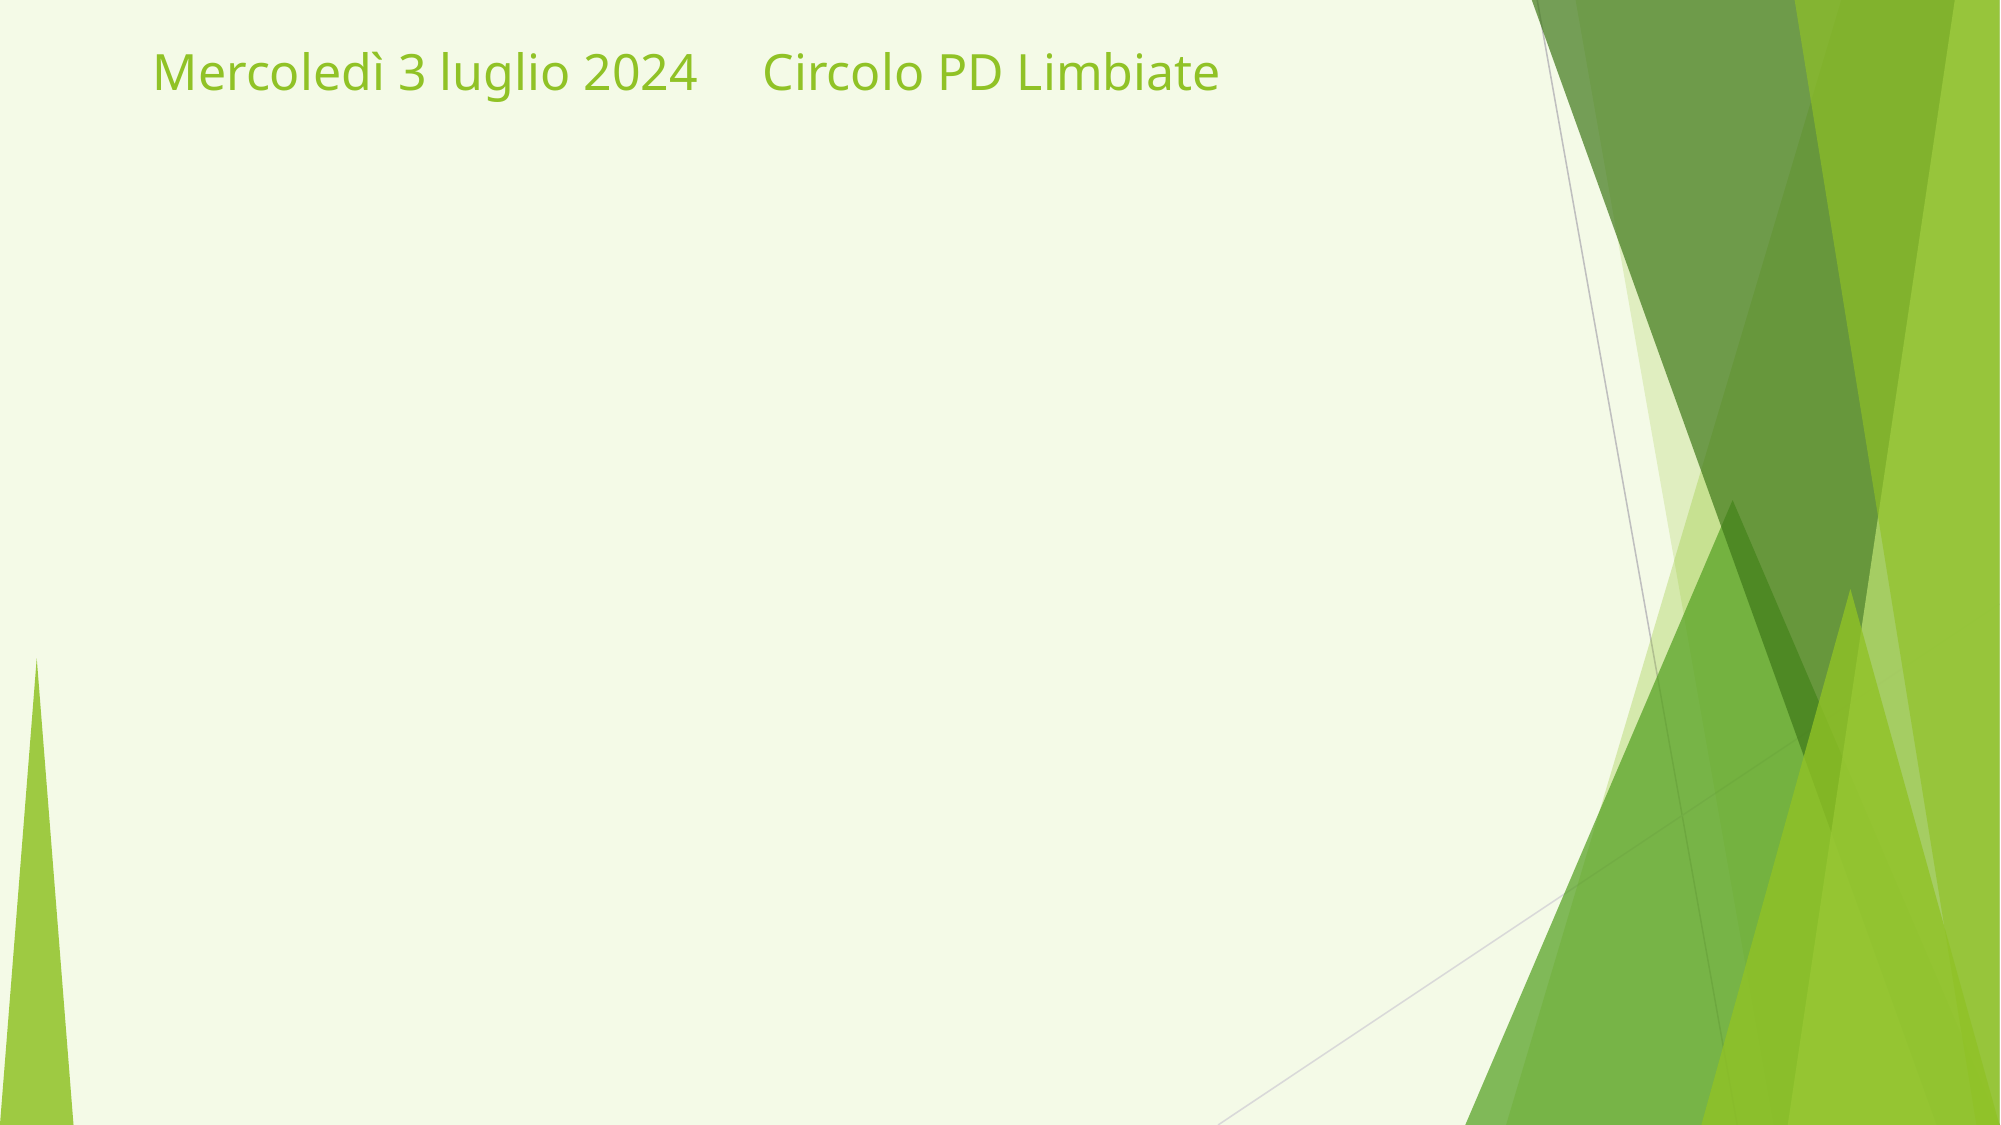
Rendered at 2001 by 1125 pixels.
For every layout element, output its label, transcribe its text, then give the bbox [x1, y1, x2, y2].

picture [110, 195, 1927, 1020]
title Mercoledì 3 luglio 2024 Circolo PD Limbiate [138, 33, 1811, 130]
